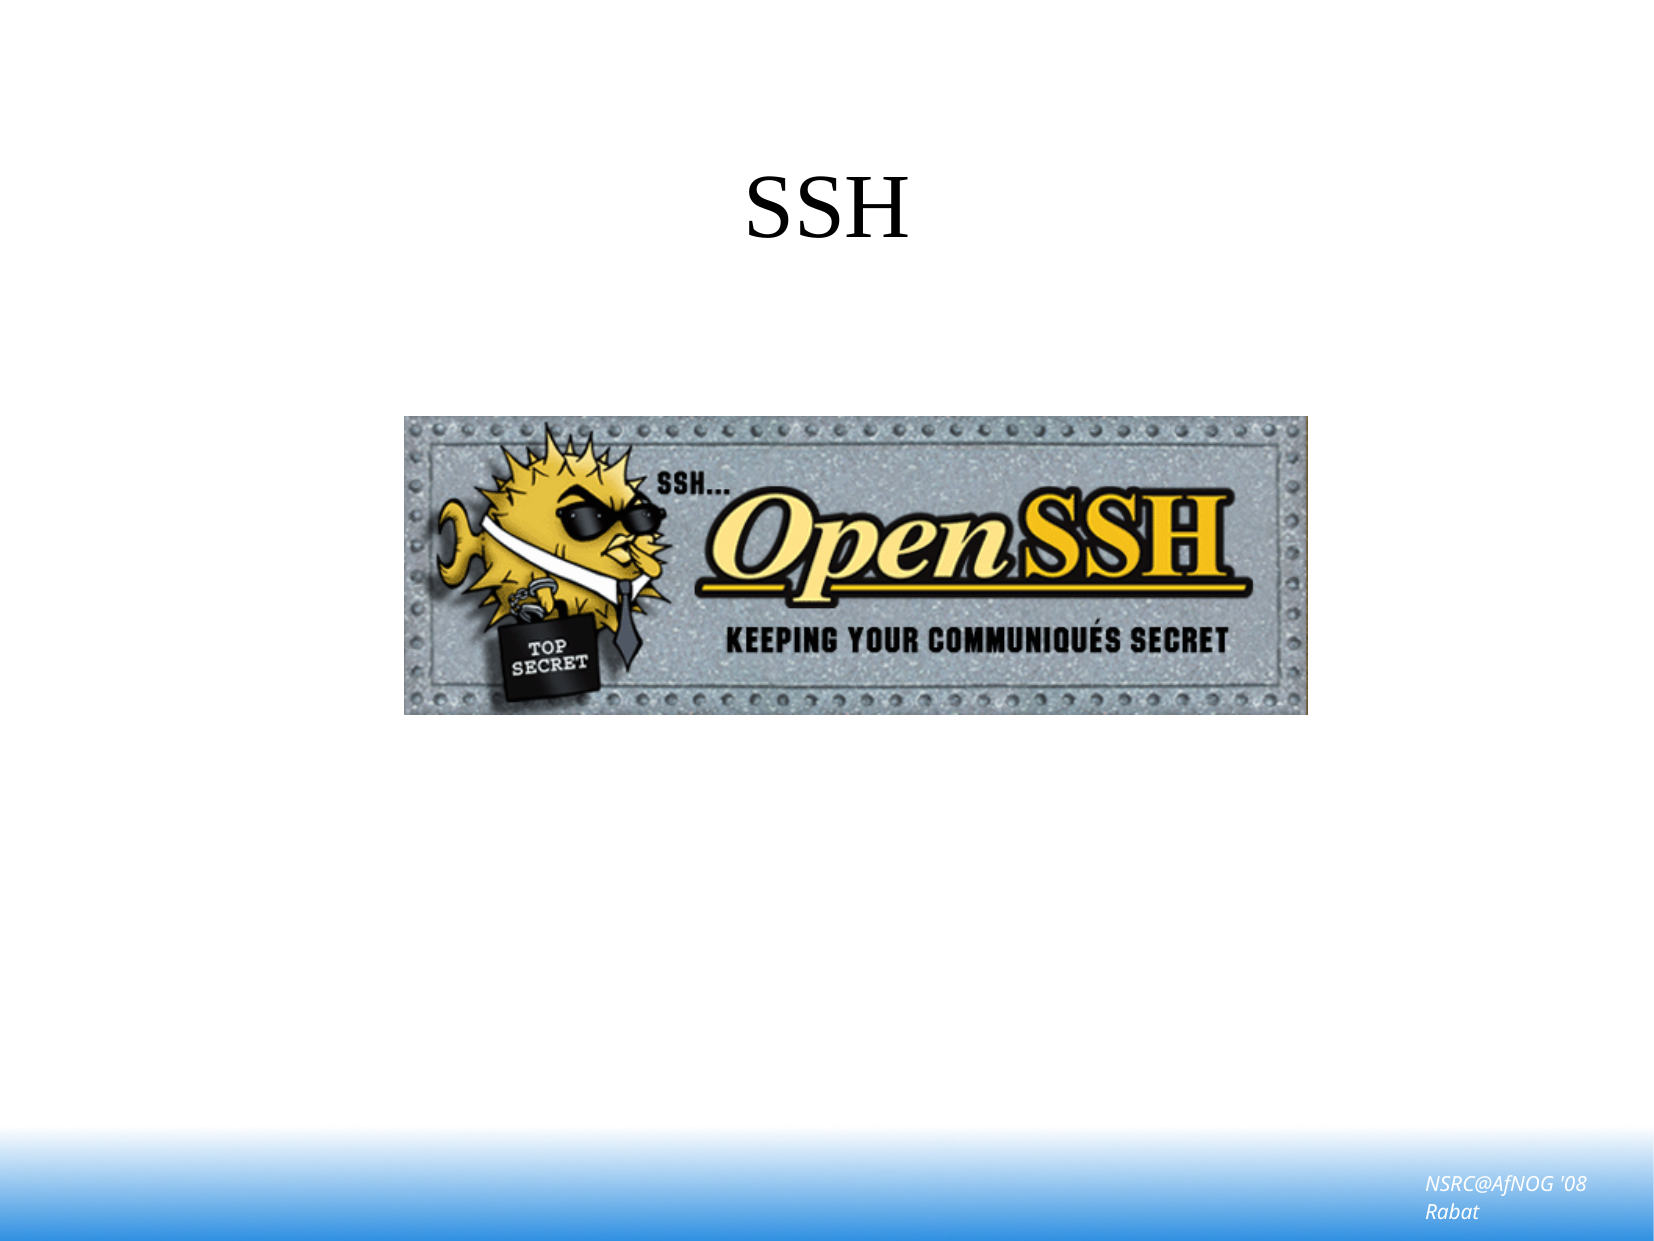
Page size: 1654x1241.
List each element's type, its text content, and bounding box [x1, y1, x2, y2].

title SSH [121, 102, 1534, 310]
picture [0, 1124, 1654, 1241]
picture [404, 416, 1308, 716]
